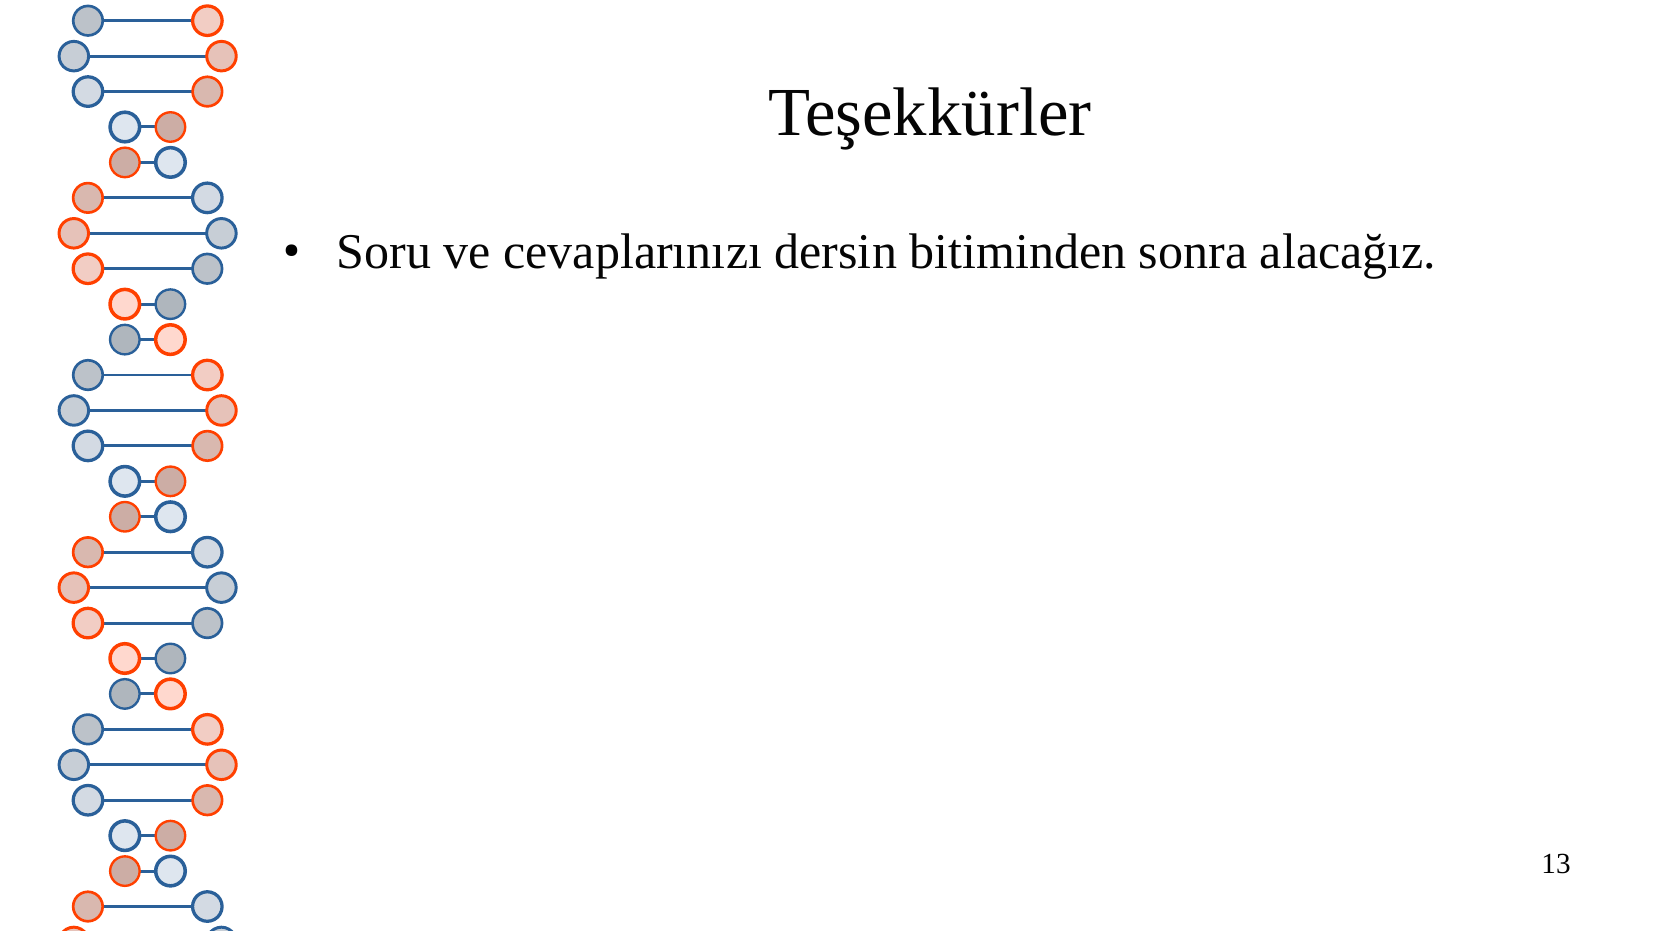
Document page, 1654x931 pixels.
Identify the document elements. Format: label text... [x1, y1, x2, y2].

title Teşekkürler [265, 35, 1595, 189]
list Soru ve cevaplarınızı dersin bitiminden sonra alacağız. [265, 224, 1595, 764]
